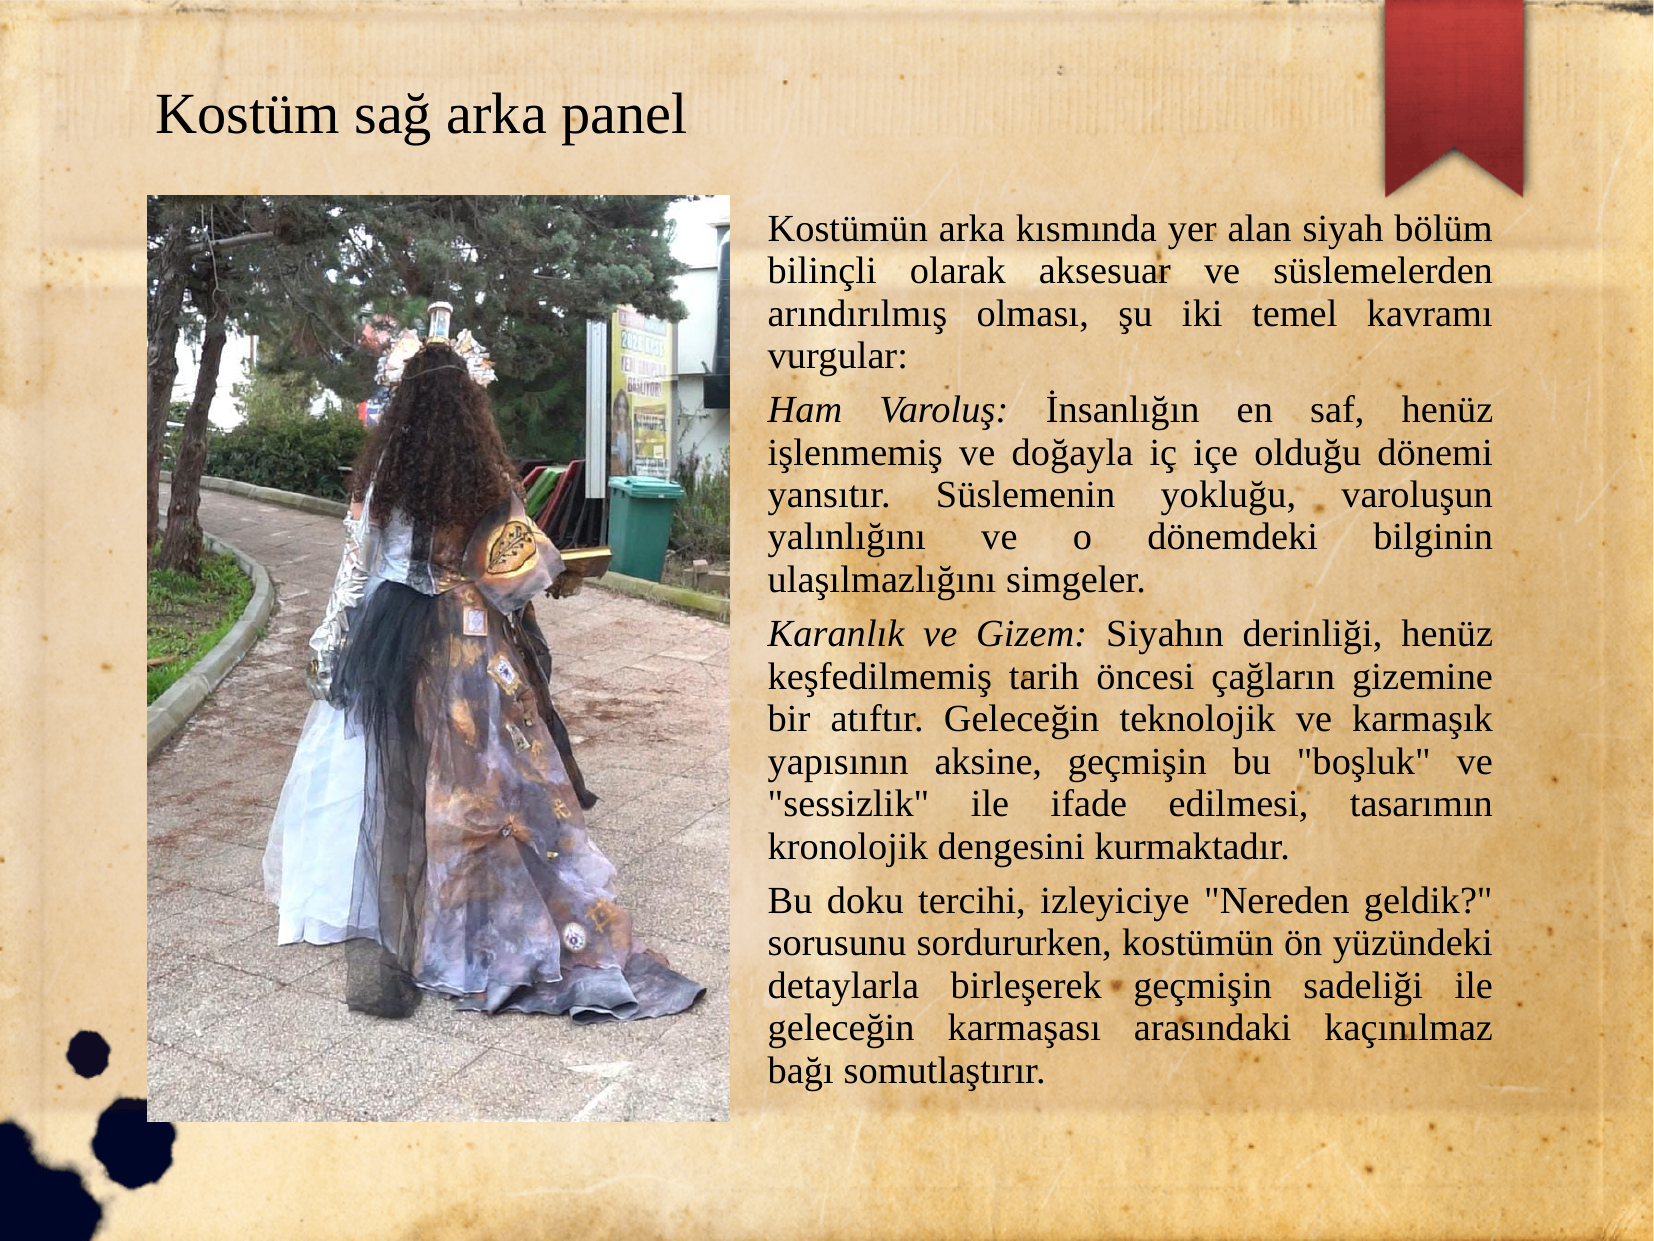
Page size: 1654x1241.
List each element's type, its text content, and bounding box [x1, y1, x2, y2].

picture [0, 0, 1654, 1241]
title Kostüm sağ arka panel [82, 49, 1347, 178]
list Kostümün arka kısmında yer alan siyah bölüm bilinçli olarak aksesuar ve süslemelerden arındırılmış olması, şu iki temel kavramı vurgular: ​Ham Varoluş: İnsanlığın en saf, henüz işlenmemiş ve doğayla iç içe olduğu dönemi yansıtır. Süslemenin yokluğu, varoluşun yalınlığını ve o dönemdeki bilginin ulaşılmazlığını simgeler. Karanlık ve Gizem: Siyahın derinliği, henüz keşfedilmemiş tarih öncesi çağların gizemine bir atıftır. Geleceğin teknolojik ve karmaşık yapısının aksine, geçmişin bu "boşluk" ve "sessizlik" ile ifade edilmesi, tasarımın kronolojik dengesini kurmaktadır. ​Bu doku tercihi, izleyiciye "Nereden geldik?" sorusunu sordururken, kostümün ön yüzündeki detaylarla birleşerek geçmişin sadeliği ile geleceğin karmaşası arasındaki kaçınılmaz bağı somutlaştırır. [767, 206, 1494, 1093]
